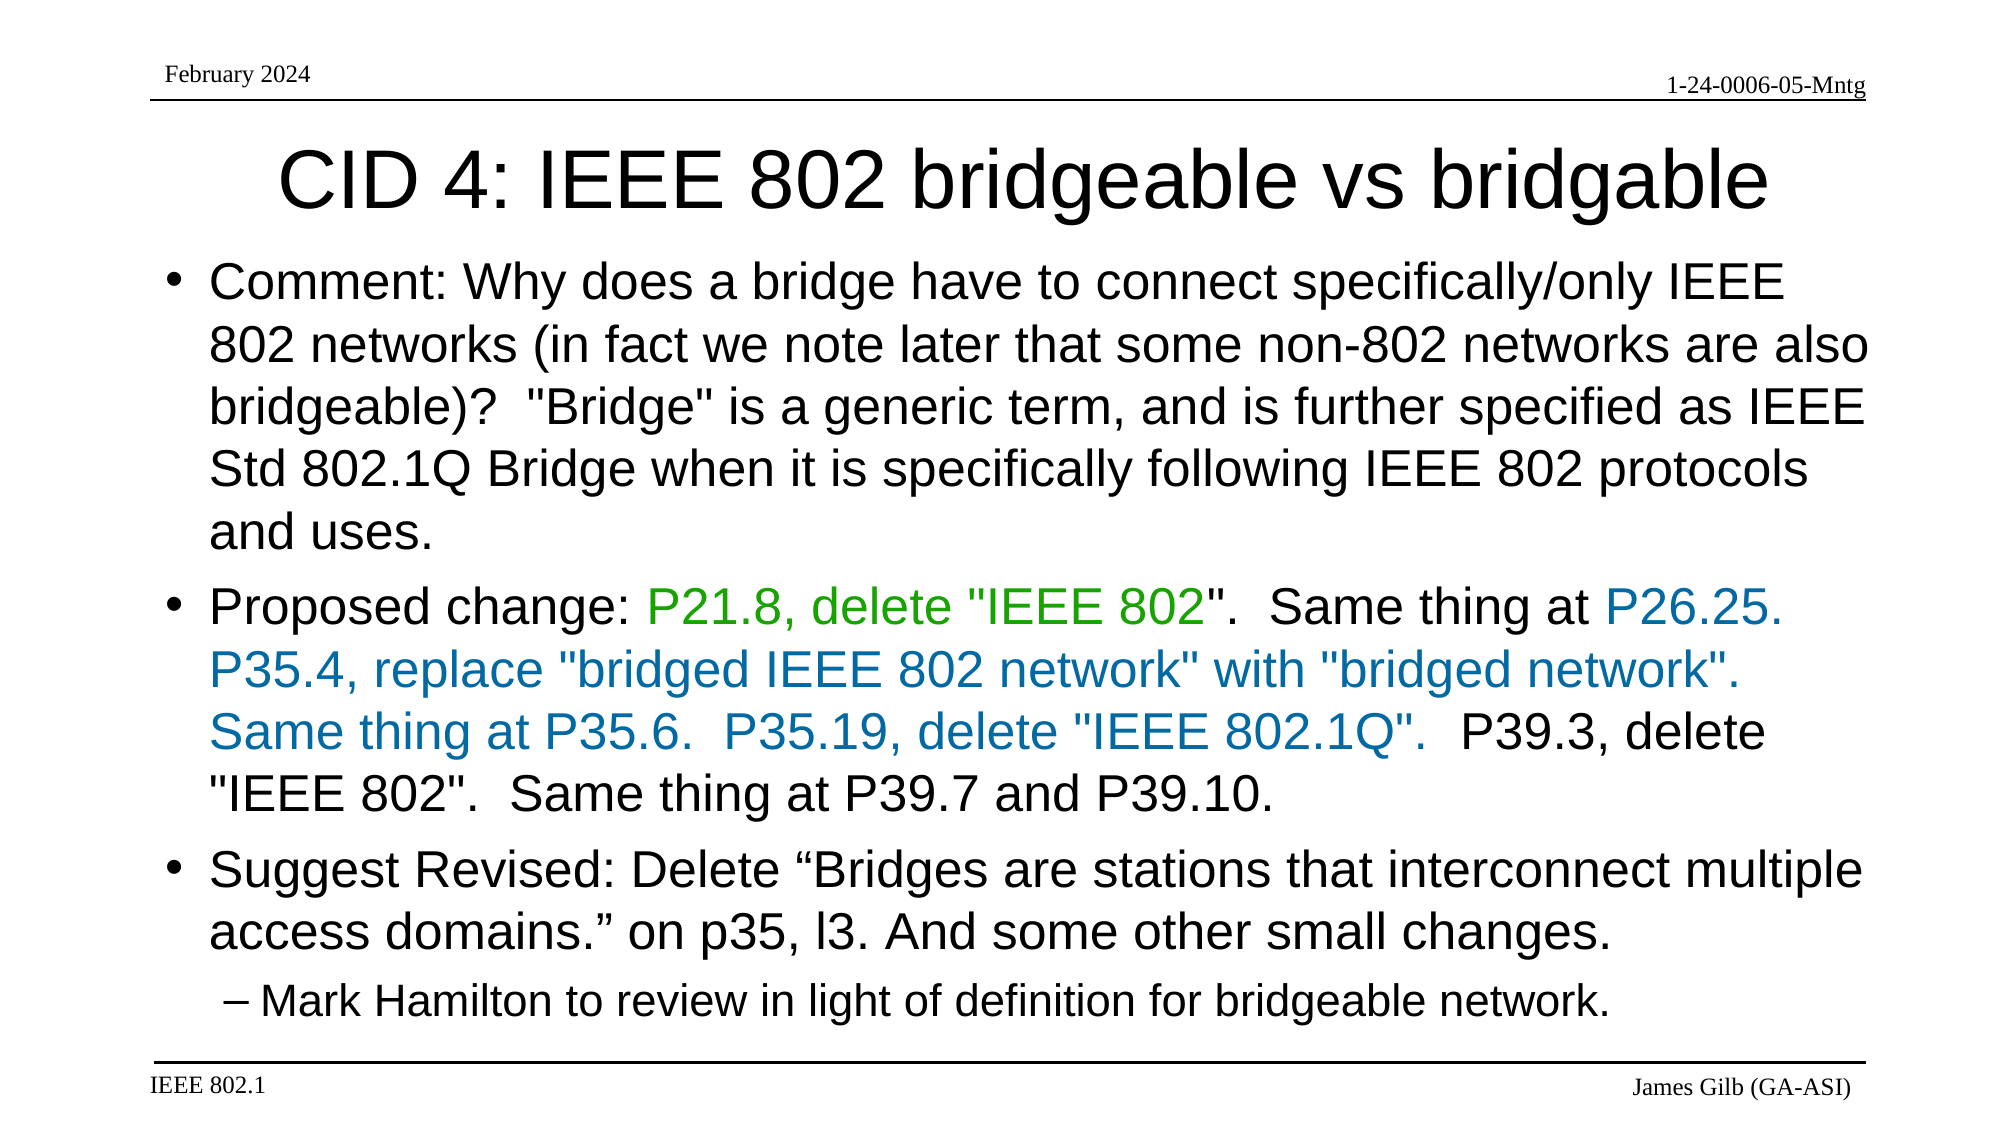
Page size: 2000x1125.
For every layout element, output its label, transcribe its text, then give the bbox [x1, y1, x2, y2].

title CID 4: IEEE 802 bridgeable vs bridgable [149, 112, 1900, 238]
list Comment: Why does a bridge have to connect specifically/only IEEE 802 networks (in fact we note later that some non-802 networks are also bridgeable)? "Bridge" is a generic term, and is further specified as IEEE Std 802.1Q Bridge when it is specifically following IEEE 802 protocols and uses. Proposed change: P21.8, delete "IEEE 802". Same thing at P26.25. P35.4, replace "bridged IEEE 802 network" with "bridged network". Same thing at P35.6. P35.19, delete "IEEE 802.1Q". P39.3, delete "IEEE 802". Same thing at P39.7 and P39.10. Suggest Revised: Delete “Bridges are stations that interconnect multiple access domains.” on p35, l3. And some other small changes. Mark Hamilton to review in light of definition for bridgeable network. [149, 239, 1900, 1051]
